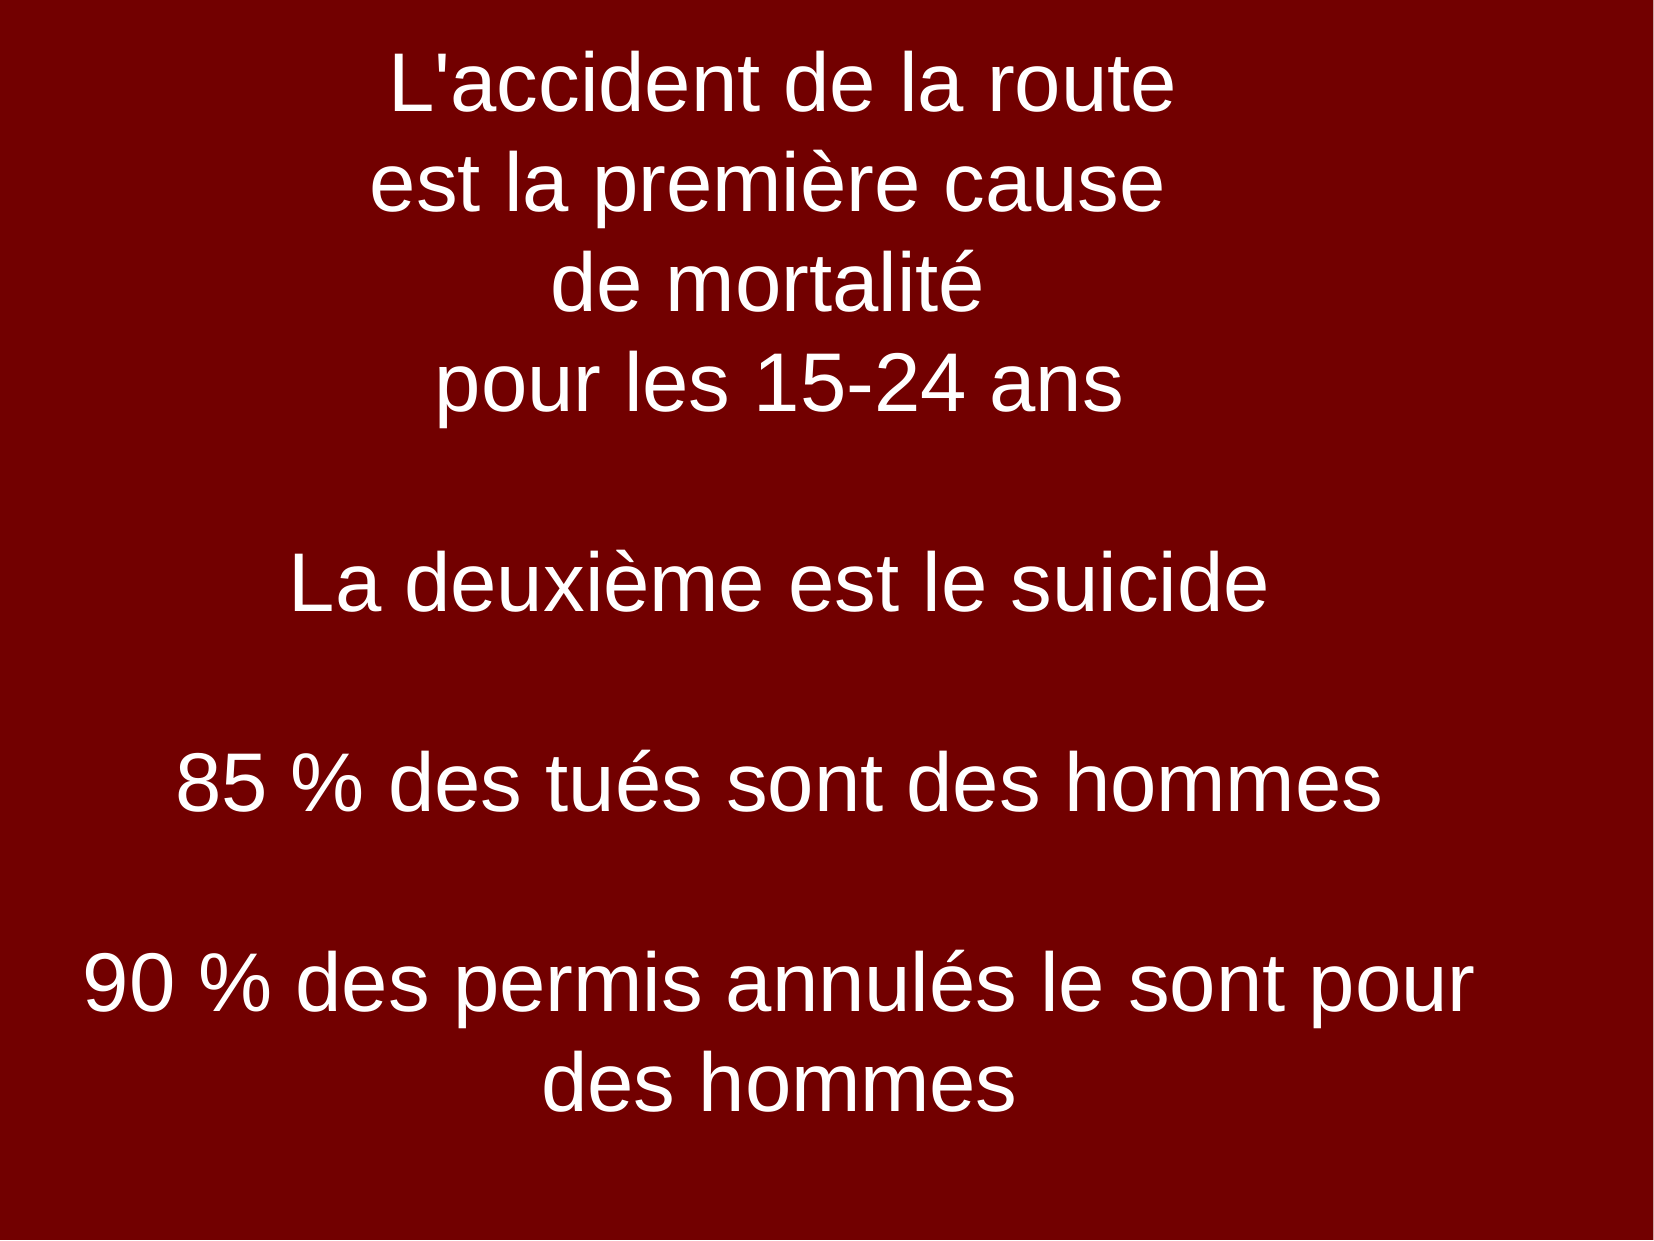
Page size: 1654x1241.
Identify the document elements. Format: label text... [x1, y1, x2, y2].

title L'accident de la route est la première cause de mortalité pour les 15-24 ans La deuxième est le suicide 85 % des tués sont des hommes 90 % des permis annulés le sont pour des hommes [35, 448, 1524, 709]
